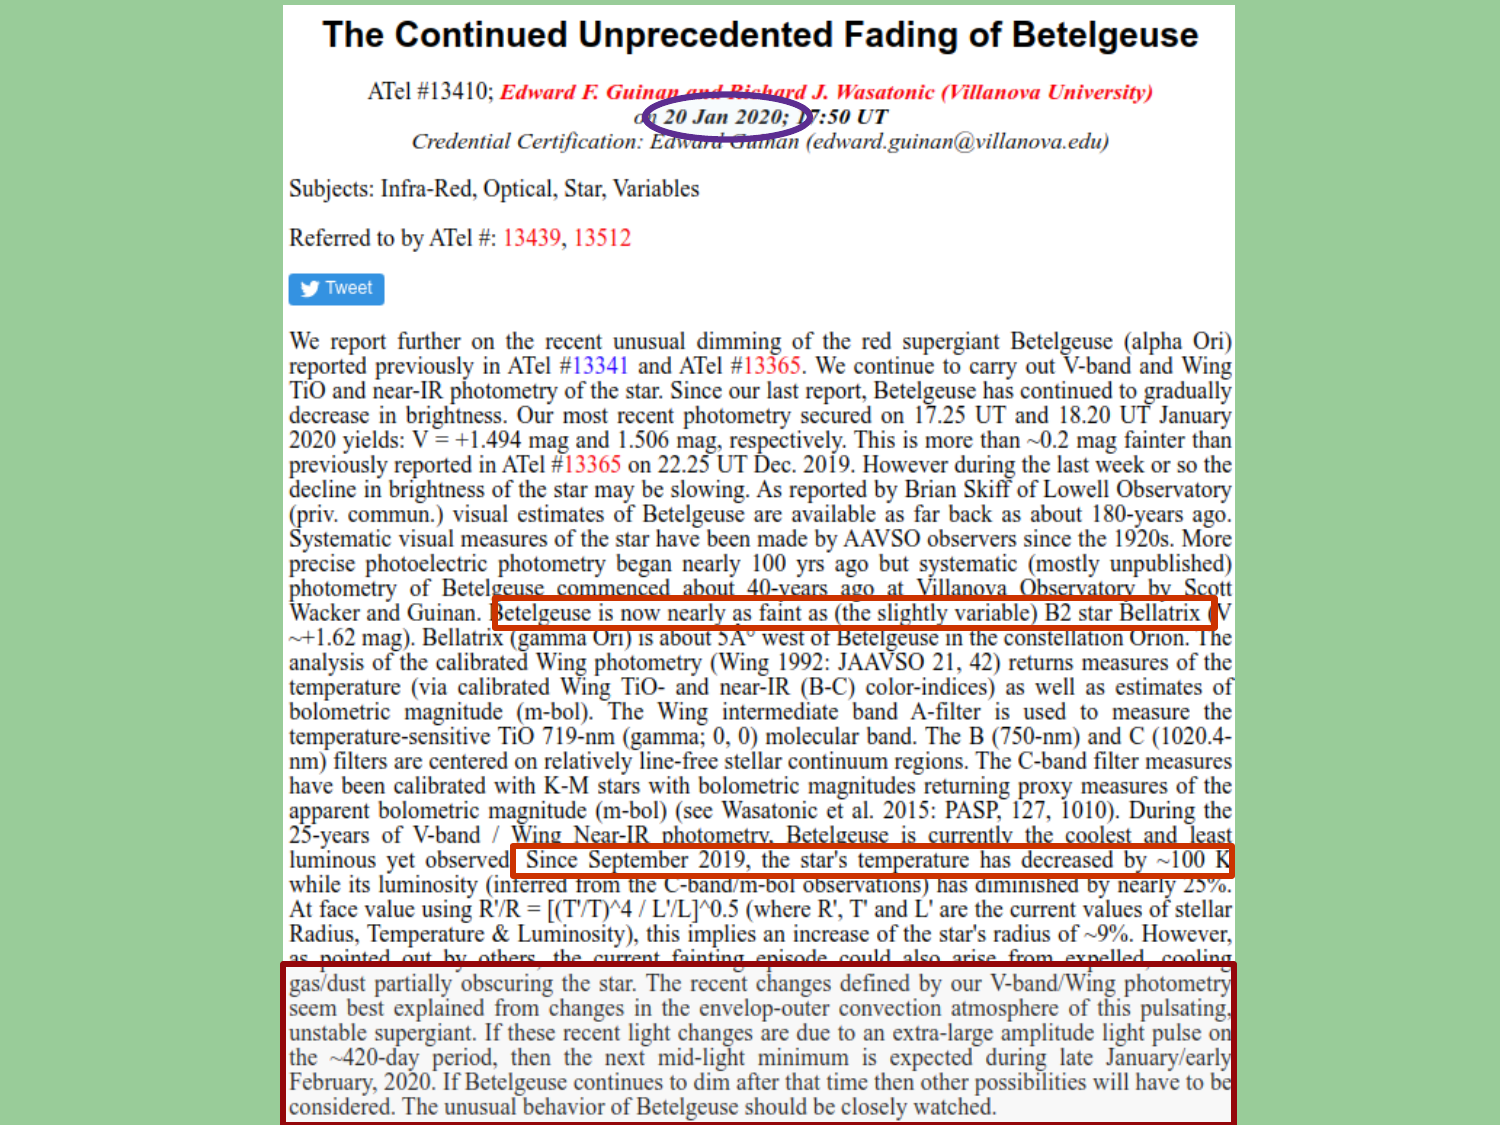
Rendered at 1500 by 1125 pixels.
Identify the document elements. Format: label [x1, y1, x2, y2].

text_box [283, 964, 1234, 1125]
text_box [512, 845, 1233, 876]
picture [283, 5, 1235, 1125]
text_box [645, 94, 811, 140]
text_box [494, 597, 1215, 628]
